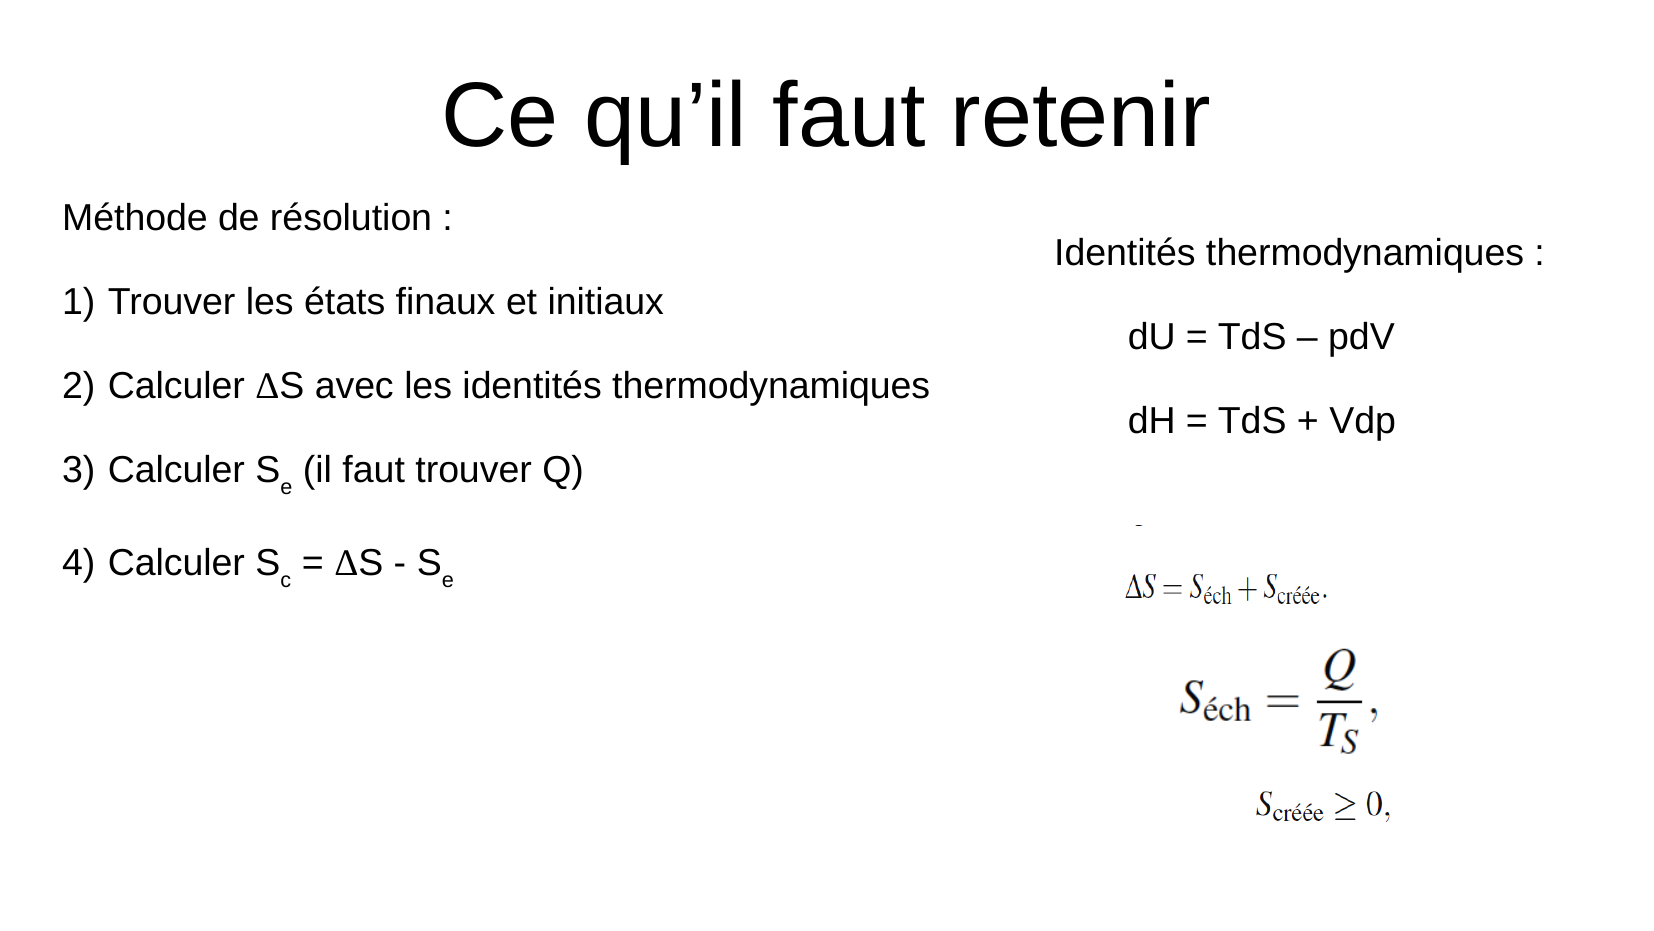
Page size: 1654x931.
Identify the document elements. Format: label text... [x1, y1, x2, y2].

text_box Identités thermodynamiques : dU = TdS – pdV dH = TdS + Vdp [1039, 224, 1654, 450]
text_box Méthode de résolution : Trouver les états finaux et initiaux Calculer ΔS avec les identités thermodynamiques Calculer Se (il faut trouver Q) Calculer Sc = ΔS - Se [47, 188, 969, 600]
title Ce qu’il faut retenir [82, 37, 1571, 193]
picture [1021, 525, 1446, 863]
